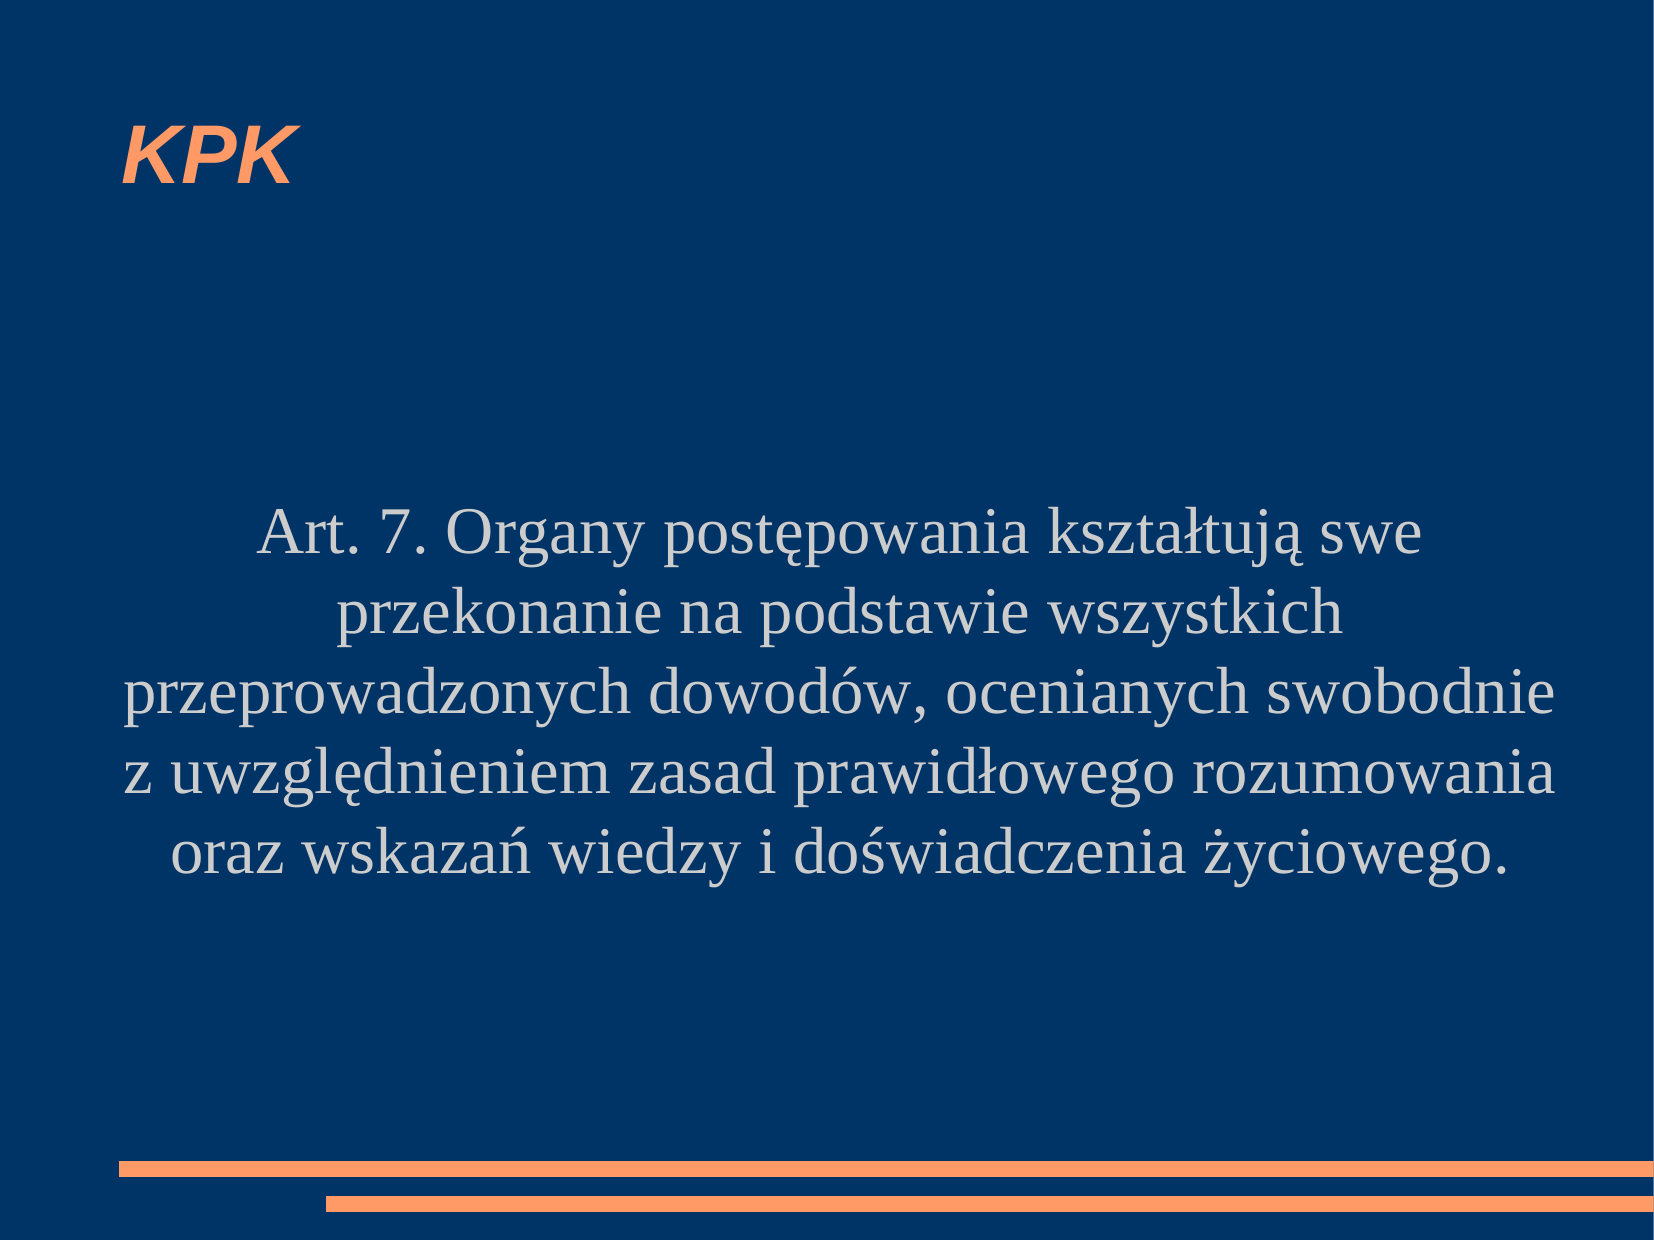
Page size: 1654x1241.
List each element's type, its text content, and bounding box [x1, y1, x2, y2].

subtitle Art. 7. Organy postępowania kształtują swe przekonanie na podstawie wszystkich przeprowadzonych dowodów, ocenianych swobodnie z uwzględnieniem zasad prawidłowego rozumowania oraz wskazań wiedzy i doświadczenia życiowego. [121, 329, 1561, 1125]
title KPK [121, 53, 1534, 247]
